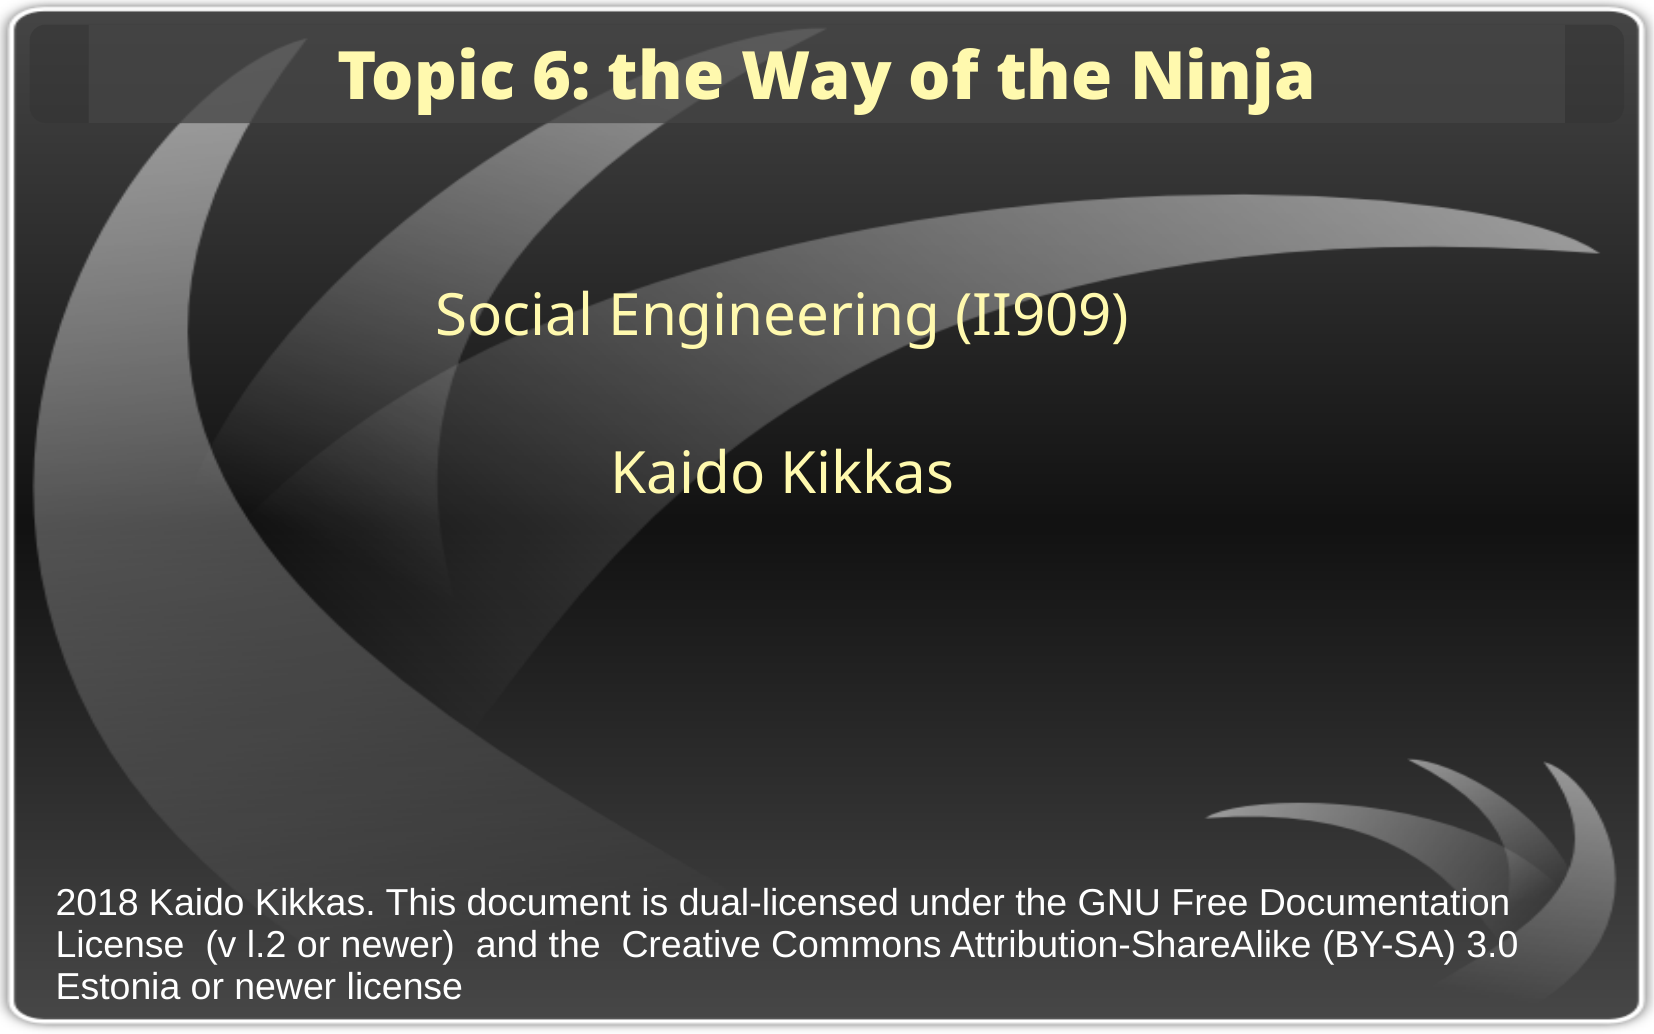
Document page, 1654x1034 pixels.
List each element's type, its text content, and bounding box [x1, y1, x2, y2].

title Topic 6: the Way of the Ninja [88, 24, 1565, 124]
picture [0, 0, 1654, 1034]
text_box 2018 Kaido Kikkas. This document is dual-licensed under the GNU Free Documentation License (v l.2 or newer) and the Creative Commons Attribution-ShareAlike (BY-SA) 3.0 Estonia or newer license [40, 874, 1654, 1015]
subtitle [82, 172, 1571, 772]
text_box Social Engineering (II909) Kaido Kikkas [177, 265, 1388, 798]
